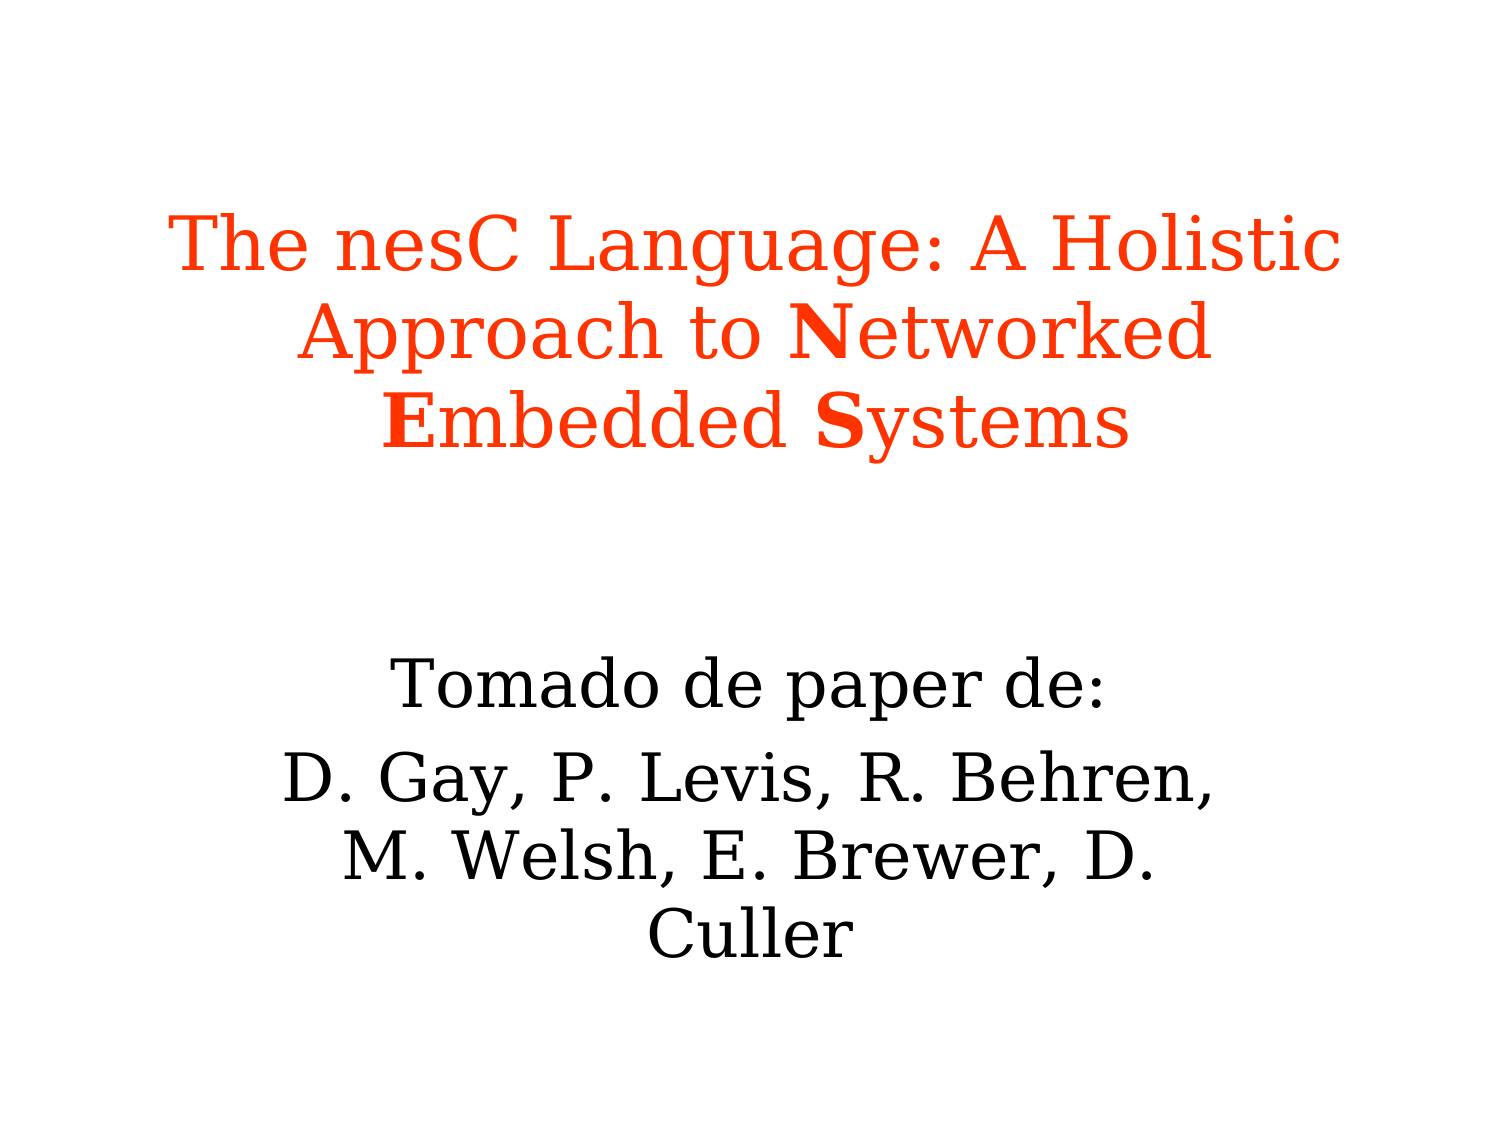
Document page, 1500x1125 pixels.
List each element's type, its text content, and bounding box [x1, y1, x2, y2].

subtitle Tomado de paper de: D. Gay, P. Levis, R. Behren, M. Welsh, E. Brewer, D. Culler [225, 637, 1276, 981]
title The nesC Language: A Holistic Approach to Networked Embedded Systems [125, 190, 1388, 476]
